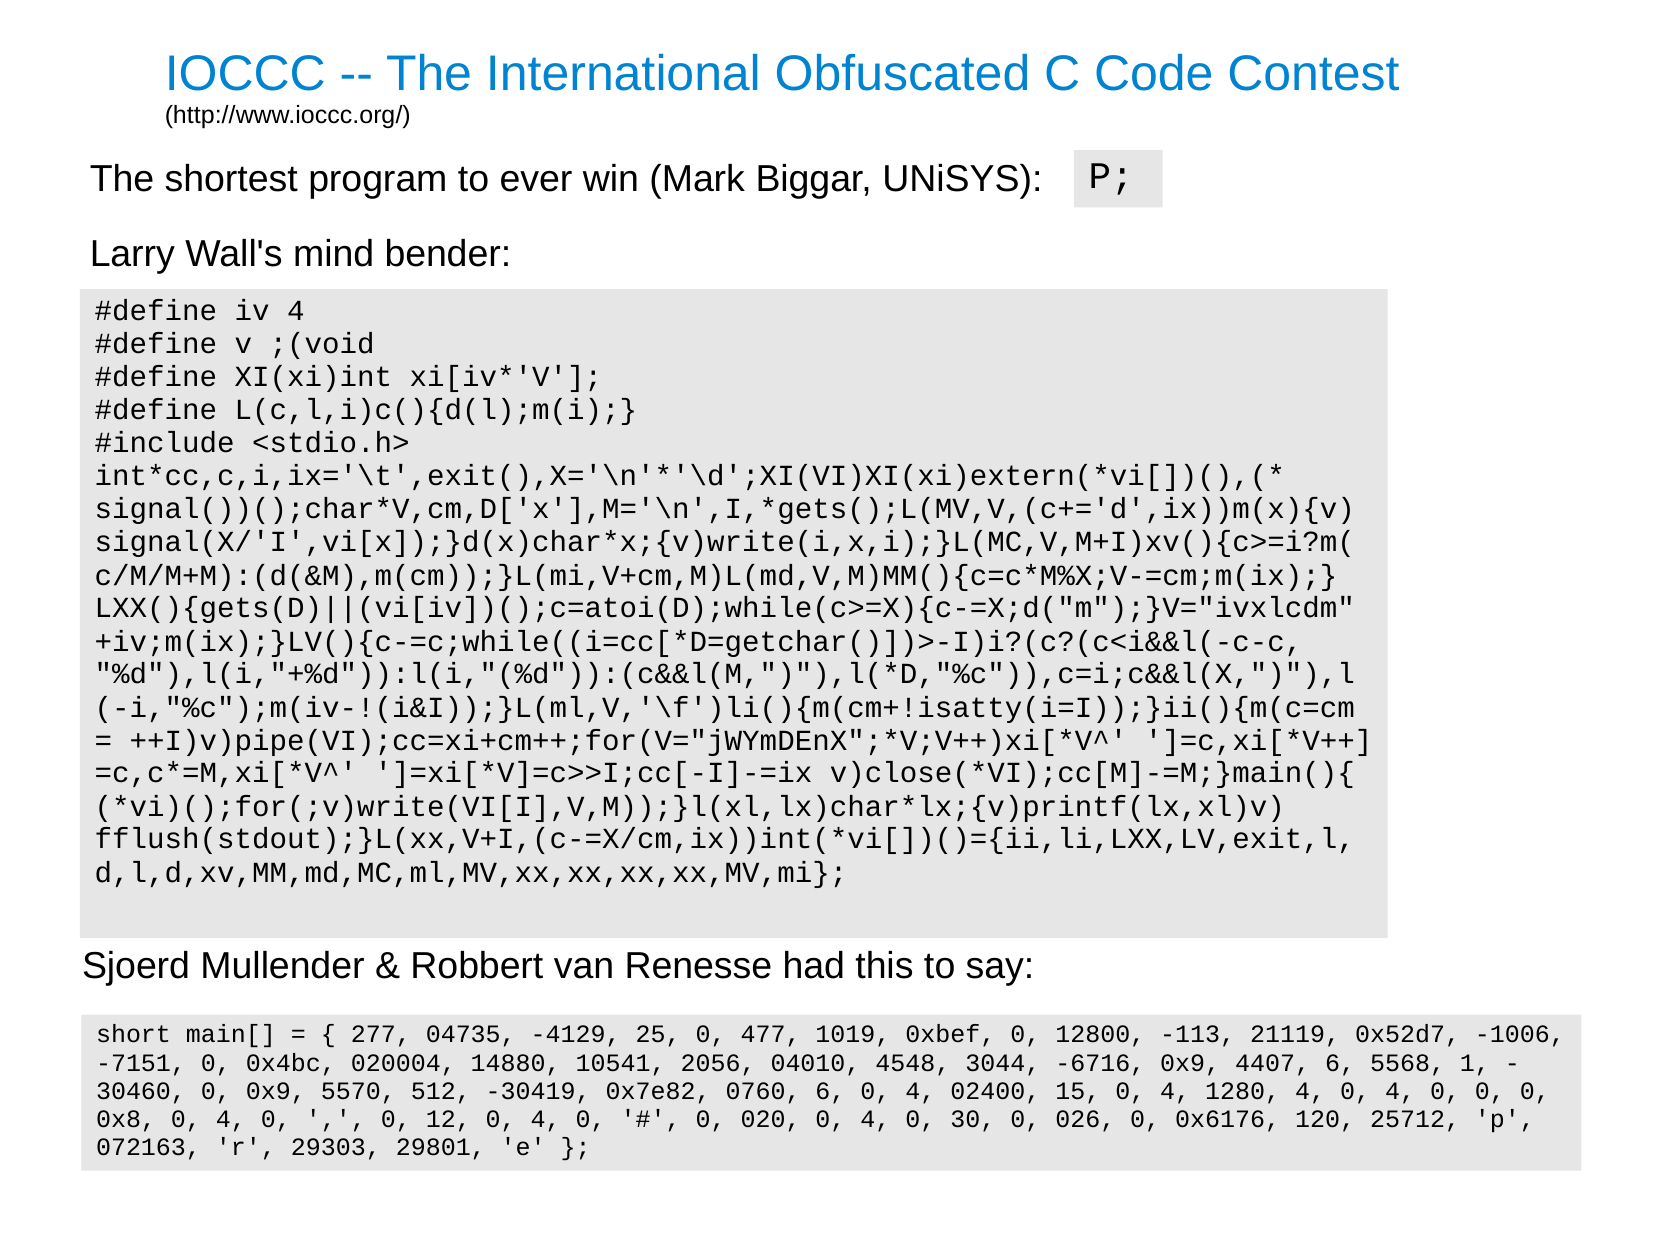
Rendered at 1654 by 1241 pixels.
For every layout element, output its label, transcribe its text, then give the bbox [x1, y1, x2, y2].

text_box Larry Wall's mind bender: [75, 225, 528, 282]
text_box Sjoerd Mullender & Robbert van Renesse had this to say: [67, 937, 1052, 995]
text_box The shortest program to ever win (Mark Biggar, UNiSYS): [75, 150, 1060, 207]
text_box P; [1073, 150, 1163, 208]
text_box short main[] = { 277, 04735, -4129, 25, 0, 477, 1019, 0xbef, 0, 12800, -113, 21119, 0x52d7, -1006, -7151, 0, 0x4bc, 020004, 14880, 10541, 2056, 04010, 4548, 3044, -6716, 0x9, 4407, 6, 5568, 1, -30460, 0, 0x9, 5570, 512, -30419, 0x7e82, 0760, 6, 0, 4, 02400, 15, 0, 4, 1280, 4, 0, 4, 0, 0, 0, 0x8, 0, 4, 0, ',', 0, 12, 0, 4, 0, '#', 0, 020, 0, 4, 0, 30, 0, 026, 0, 0x6176, 120, 25712, 'p', 072163, 'r', 29303, 29801, 'e' }; [81, 1014, 1582, 1171]
text_box #define iv 4 #define v ;(void #define XI(xi)int xi[iv*'V']; #define L(c,l,i)c(){d(l);m(i);} #include <stdio.h> int*cc,c,i,ix='\t',exit(),X='\n'*'\d';XI(VI)XI(xi)extern(*vi[])(),(* signal())();char*V,cm,D['x'],M='\n',I,*gets();L(MV,V,(c+='d',ix))m(x){v) signal(X/'I',vi[x]);}d(x)char*x;{v)write(i,x,i);}L(MC,V,M+I)xv(){c>=i?m( c/M/M+M):(d(&M),m(cm));}L(mi,V+cm,M)L(md,V,M)MM(){c=c*M%X;V-=cm;m(ix);} LXX(){gets(D)||(vi[iv])();c=atoi(D);while(c>=X){c-=X;d("m");}V="ivxlcdm" +iv;m(ix);}LV(){c-=c;while((i=cc[*D=getchar()])>-I)i?(c?(c<i&&l(-c-c, "%d"),l(i,"+%d")):l(i,"(%d")):(c&&l(M,")"),l(*D,"%c")),c=i;c&&l(X,")"),l (-i,"%c");m(iv-!(i&I));}L(ml,V,'\f')li(){m(cm+!isatty(i=I));}ii(){m(c=cm = ++I)v)pipe(VI);cc=xi+cm++;for(V="jWYmDEnX";*V;V++)xi[*V^' ']=c,xi[*V++] =c,c*=M,xi[*V^' ']=xi[*V]=c>>I;cc[-I]-=ix v)close(*VI);cc[M]-=M;}main(){ (*vi)();for(;v)write(VI[I],V,M));}l(xl,lx)char*lx;{v)printf(lx,xl)v) fflush(stdout);}L(xx,V+I,(c-=X/cm,ix))int(*vi[])()={ii,li,LXX,LV,exit,l, d,l,d,xv,MM,md,MC,ml,MV,xx,xx,xx,xx,MV,mi}; [79, 289, 1388, 938]
text_box IOCCC -- The International Obfuscated C Code Contest (http://www.ioccc.org/) [150, 37, 1444, 128]
